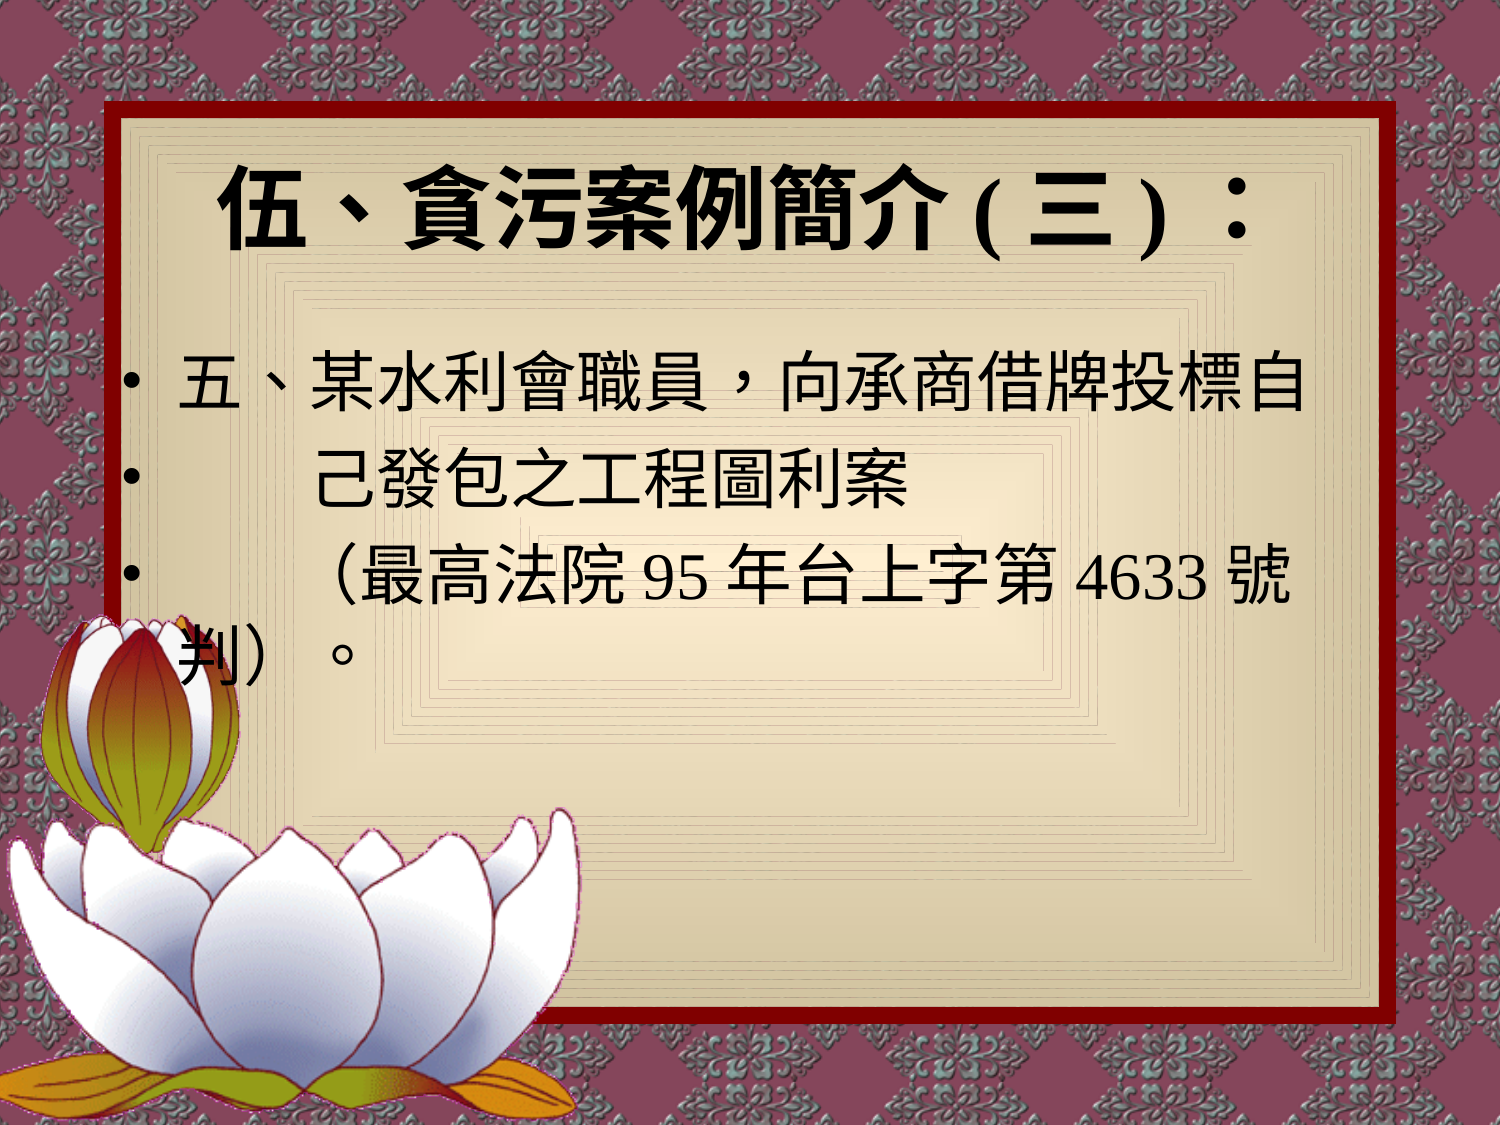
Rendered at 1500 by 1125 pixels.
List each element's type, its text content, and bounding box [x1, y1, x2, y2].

title 伍、貪污案例簡介(三)： [112, 112, 1388, 300]
list 五、某水利會職員，向承商借牌投標自 己發包之工程圖利案 （最高法院95年台上字第4633號判）。 [112, 324, 1388, 988]
picture [0, 0, 1500, 1125]
